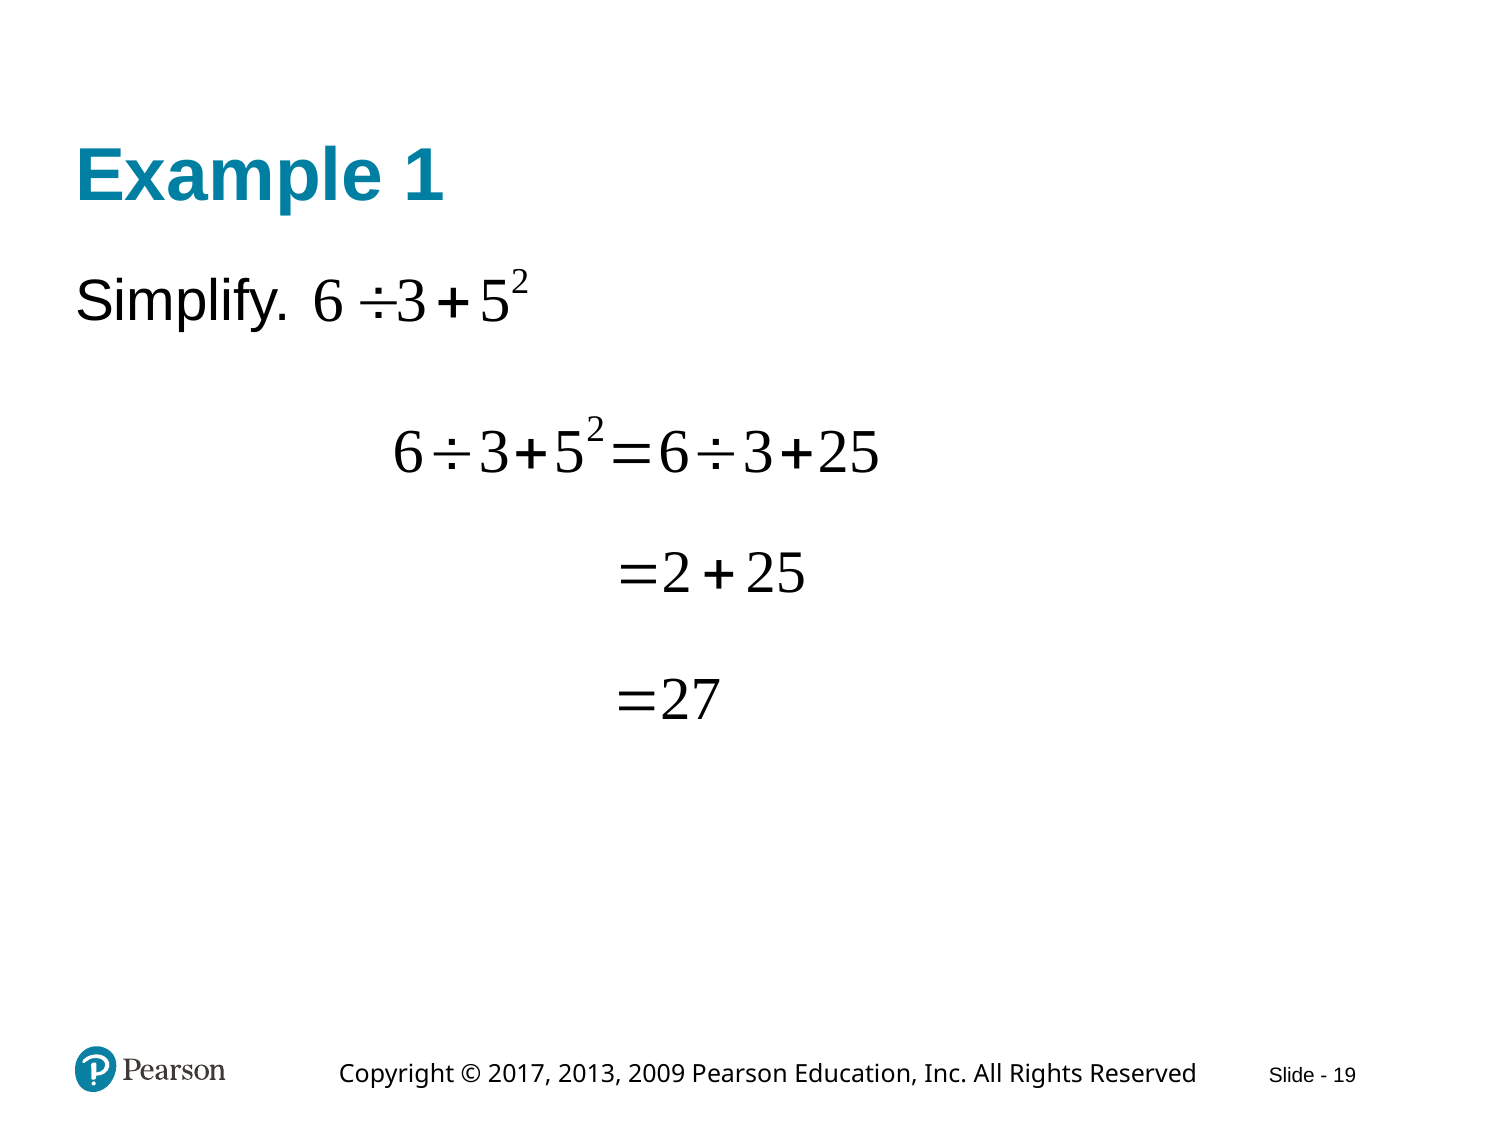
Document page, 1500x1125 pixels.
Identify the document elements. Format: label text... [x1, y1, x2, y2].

chart [392, 408, 882, 487]
chart [608, 671, 726, 728]
list Simplify. [75, 262, 300, 332]
chart [610, 544, 810, 600]
title Example 1 [75, 35, 1425, 216]
chart [309, 258, 535, 330]
